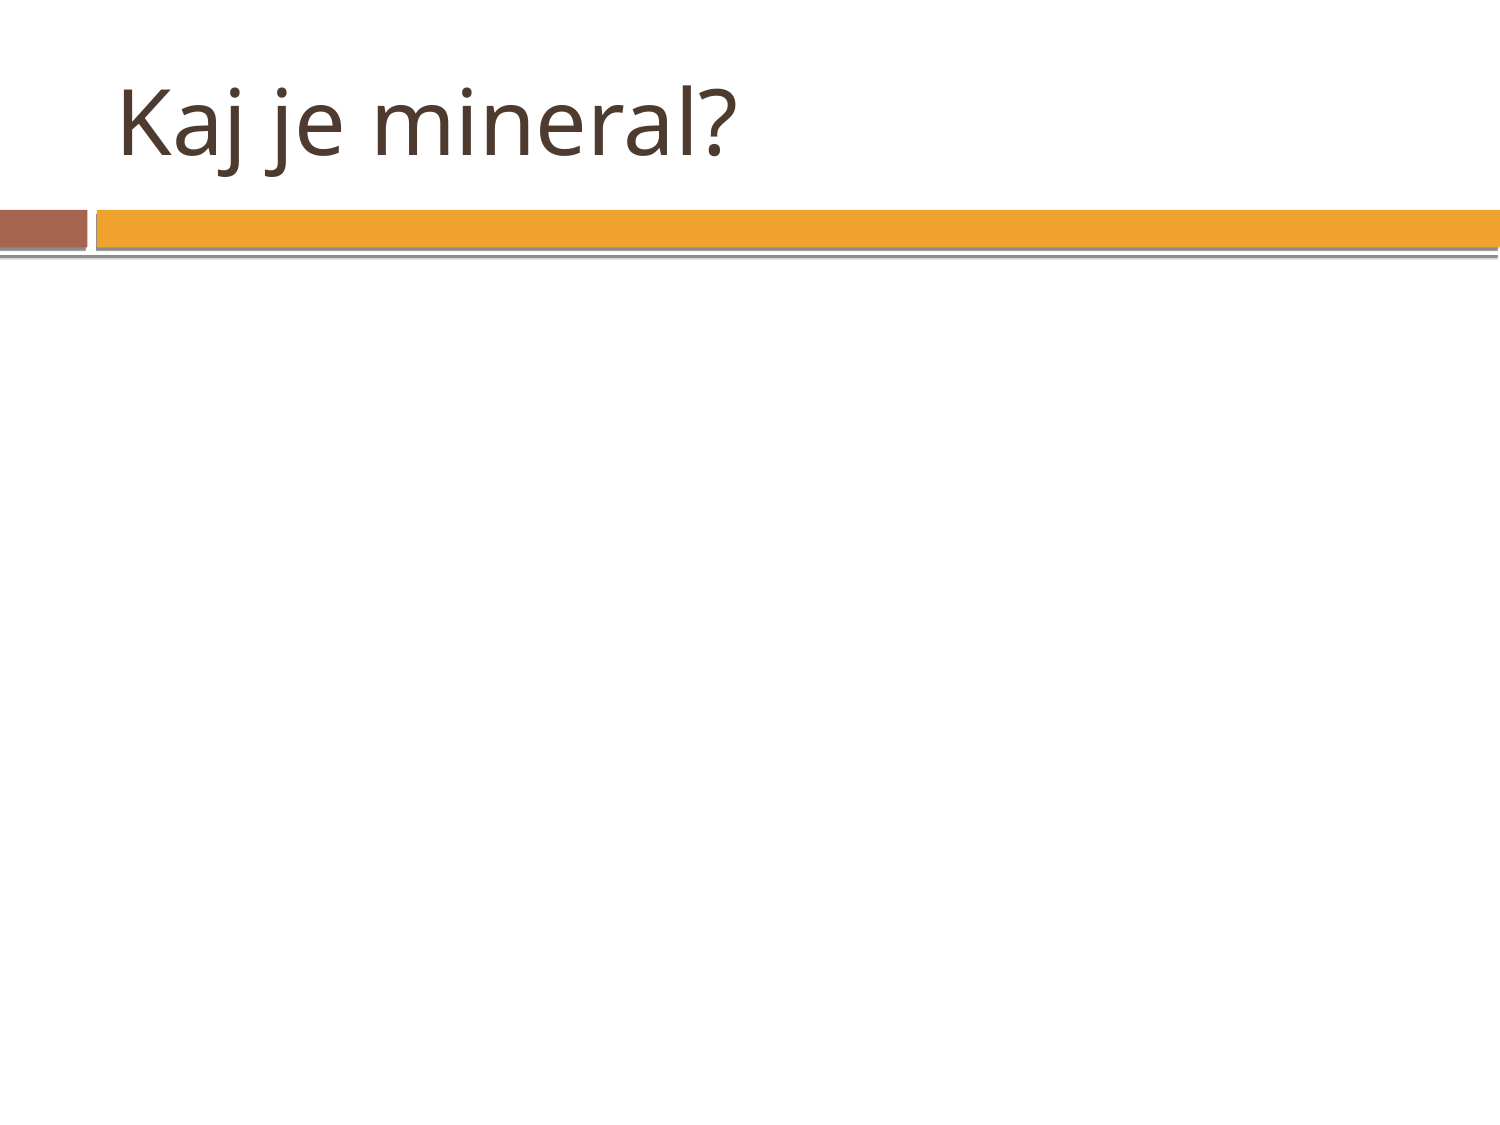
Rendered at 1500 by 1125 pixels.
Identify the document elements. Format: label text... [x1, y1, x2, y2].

title Kaj je mineral? [100, 37, 1438, 200]
